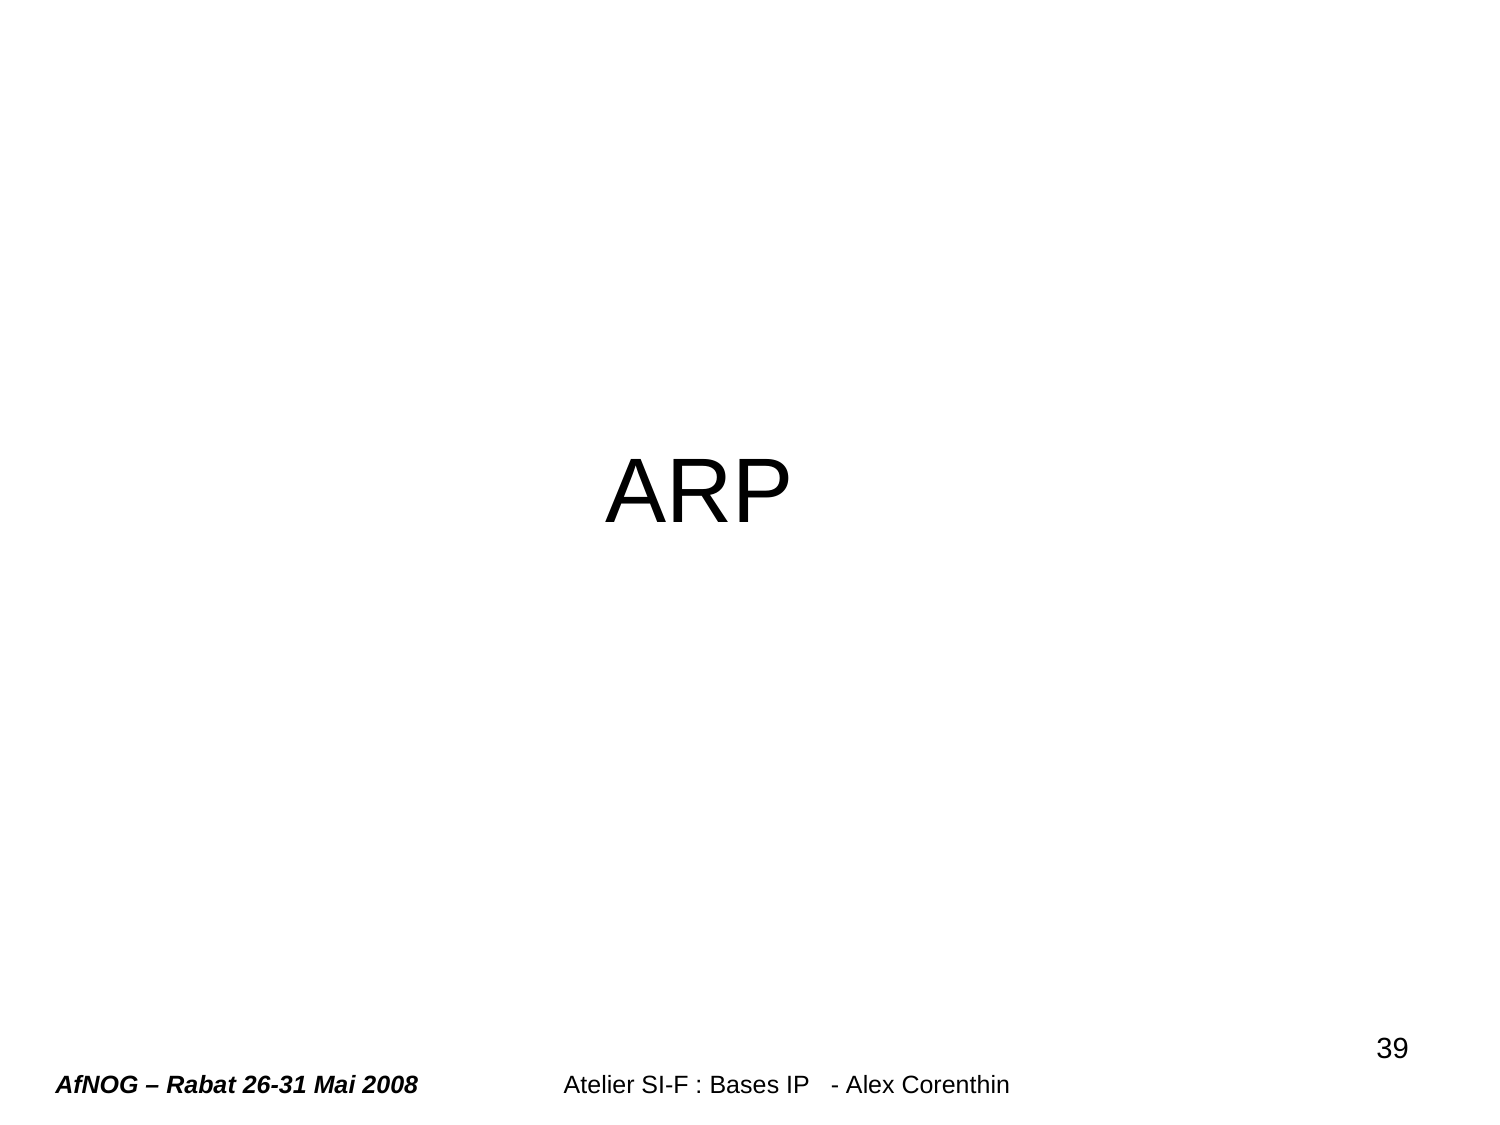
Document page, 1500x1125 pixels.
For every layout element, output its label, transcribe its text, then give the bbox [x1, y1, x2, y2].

title ARP [62, 399, 1338, 581]
